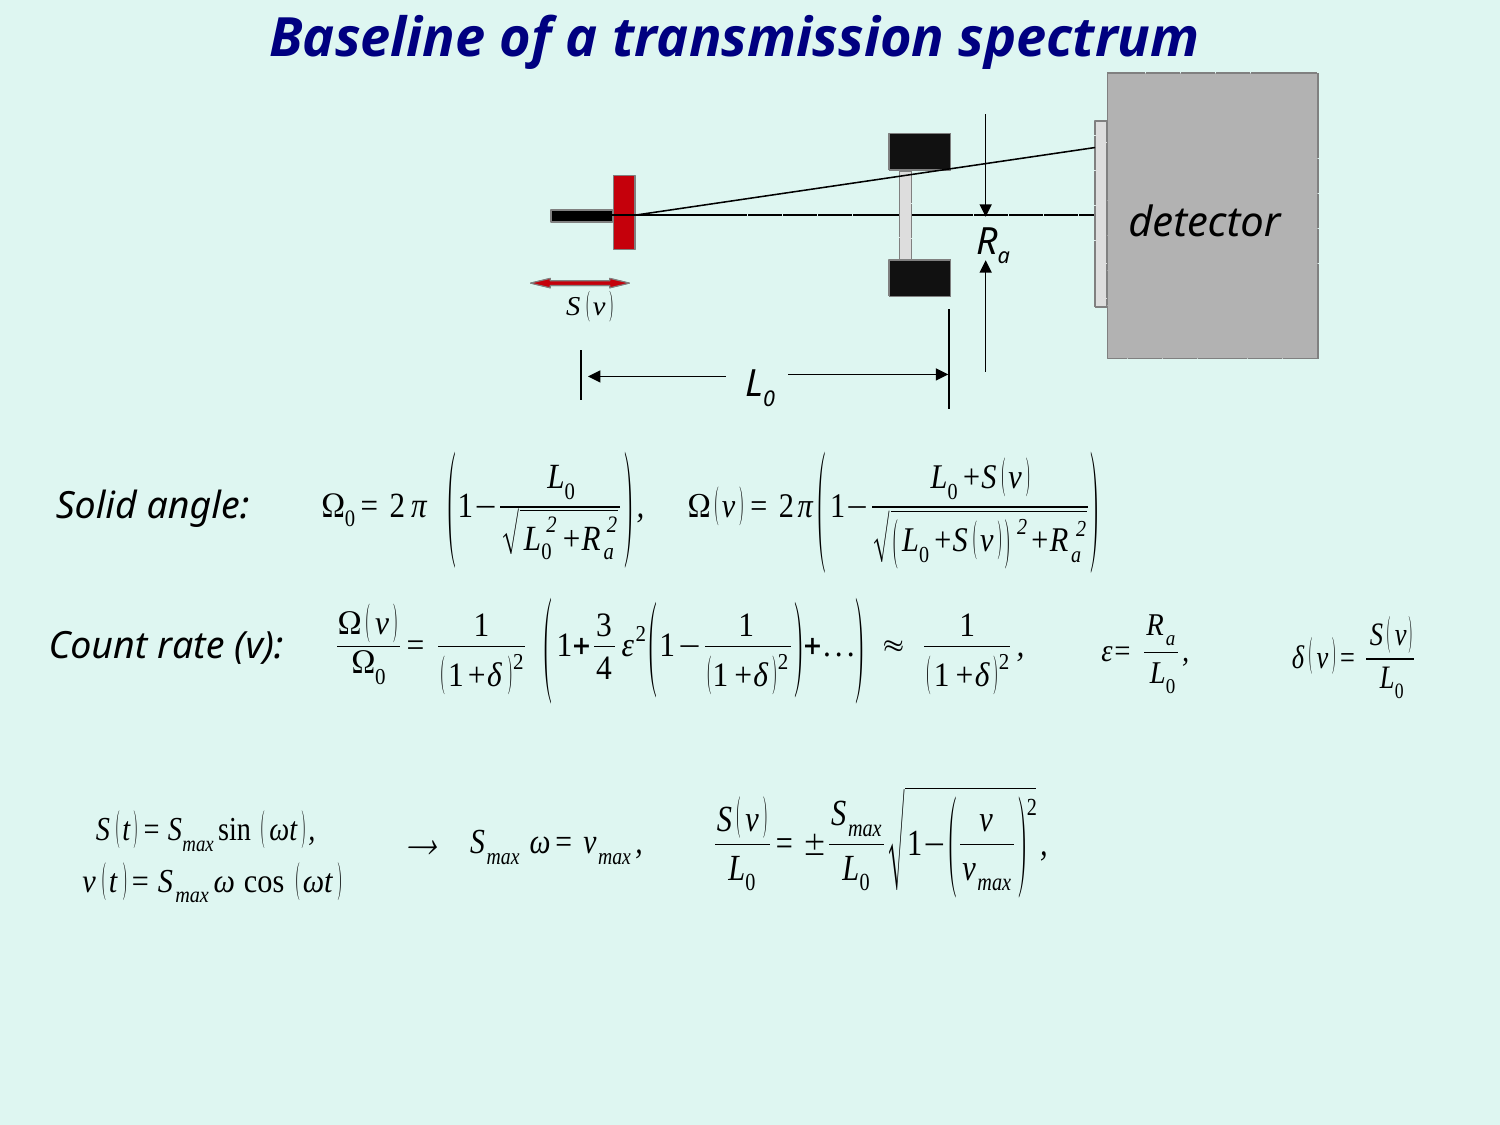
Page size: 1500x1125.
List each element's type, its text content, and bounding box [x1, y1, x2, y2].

text_box Solid angle: [41, 473, 265, 534]
text_box [551, 175, 636, 250]
chart [705, 785, 1058, 901]
text_box  [390, 813, 466, 873]
text_box Ra [961, 209, 1040, 282]
text_box detector [1113, 187, 1307, 268]
text_box [889, 176, 951, 297]
text_box [1095, 99, 1318, 359]
chart [1094, 608, 1200, 697]
chart [466, 822, 653, 870]
chart [680, 450, 1111, 576]
text_box Baseline of a transmission spectrum [12, 0, 1471, 99]
chart [74, 860, 353, 908]
chart [327, 596, 1036, 706]
chart [558, 289, 624, 324]
chart [313, 450, 655, 571]
chart [88, 809, 326, 856]
text_box [530, 278, 630, 288]
text_box [889, 133, 951, 175]
chart [1285, 614, 1426, 704]
text_box L0 [730, 351, 806, 425]
text_box Count rate (v): [33, 613, 297, 674]
